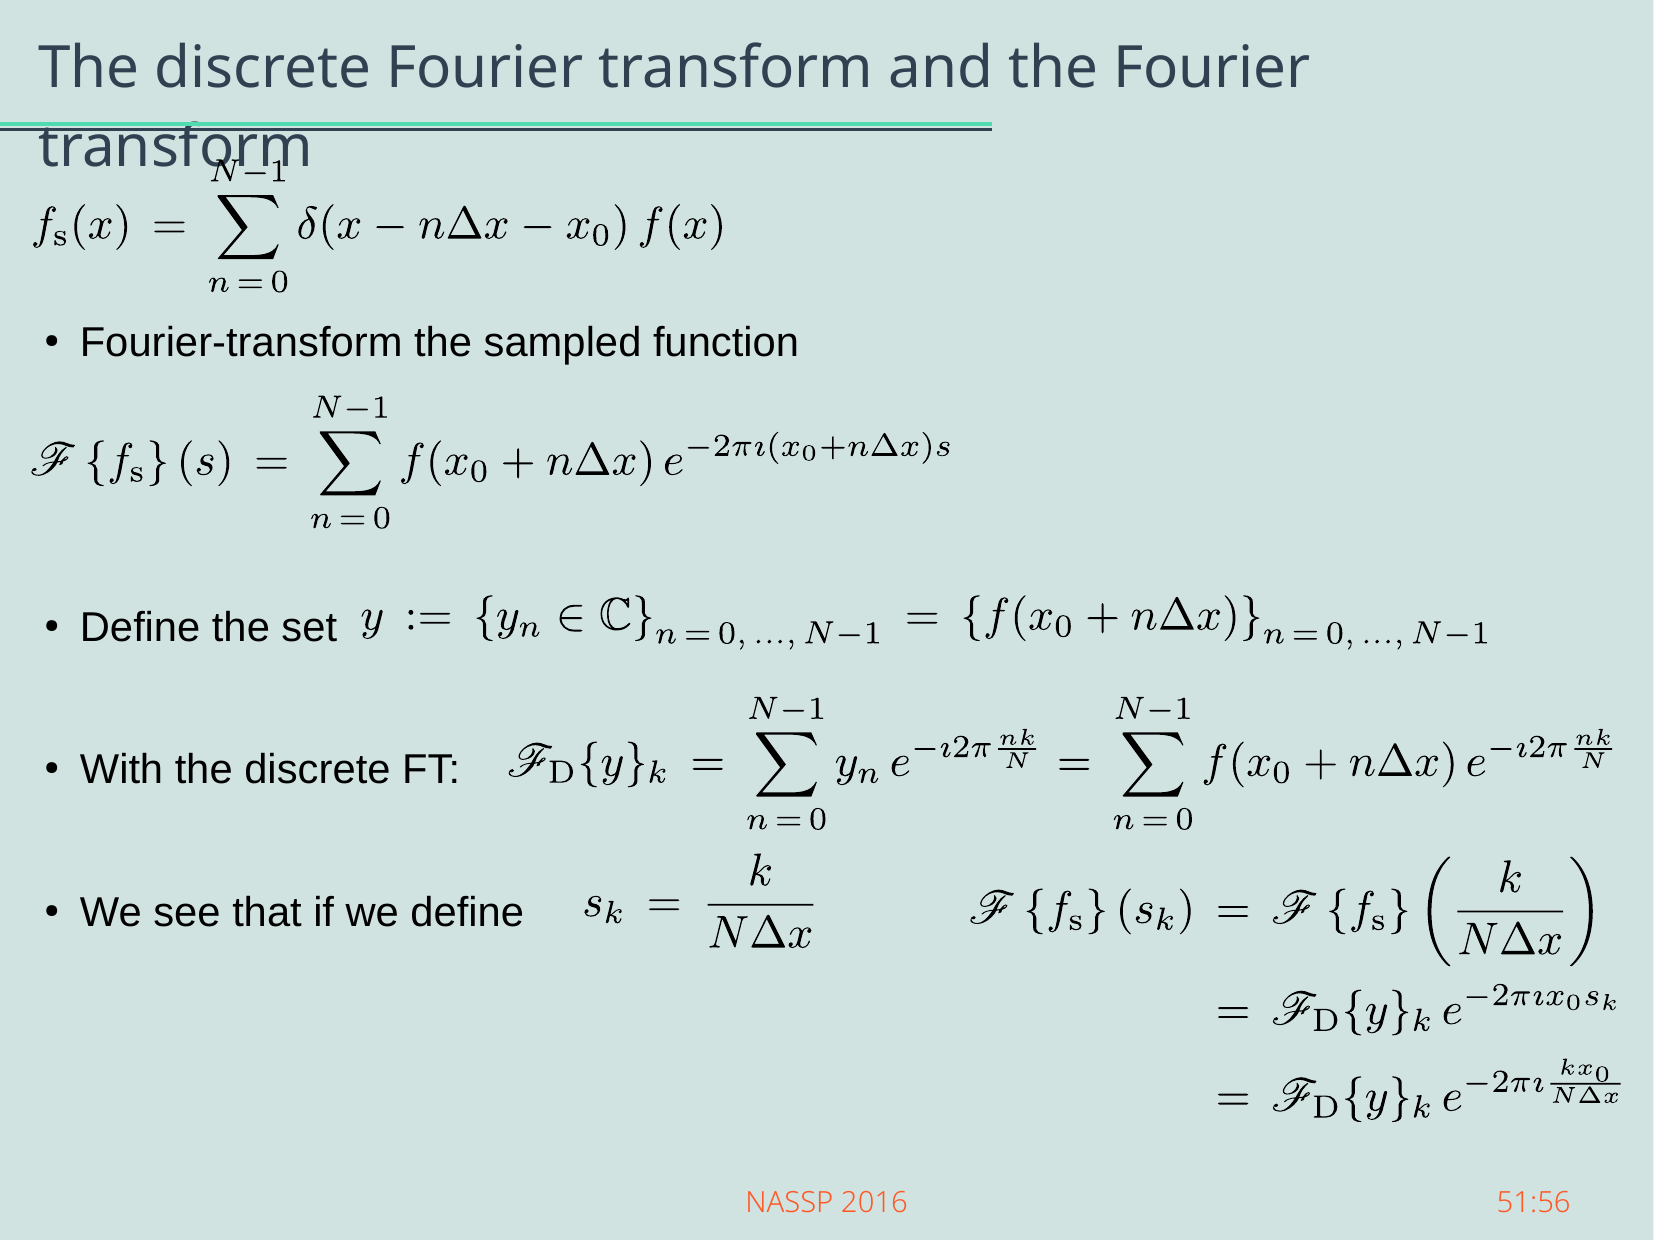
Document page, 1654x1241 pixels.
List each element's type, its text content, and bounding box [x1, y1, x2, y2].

text_box [360, 595, 1490, 650]
text_box [29, 395, 952, 529]
text_box [582, 853, 814, 949]
text_box [506, 696, 1613, 830]
text_box Fourier-transform the sampled function Define the set With the discrete FT: We see that if we define [29, 147, 1636, 1241]
text_box [30, 159, 727, 293]
text_box The discrete Fourier transform and the Fourier transform [23, 17, 1613, 103]
text_box [968, 856, 1621, 1123]
